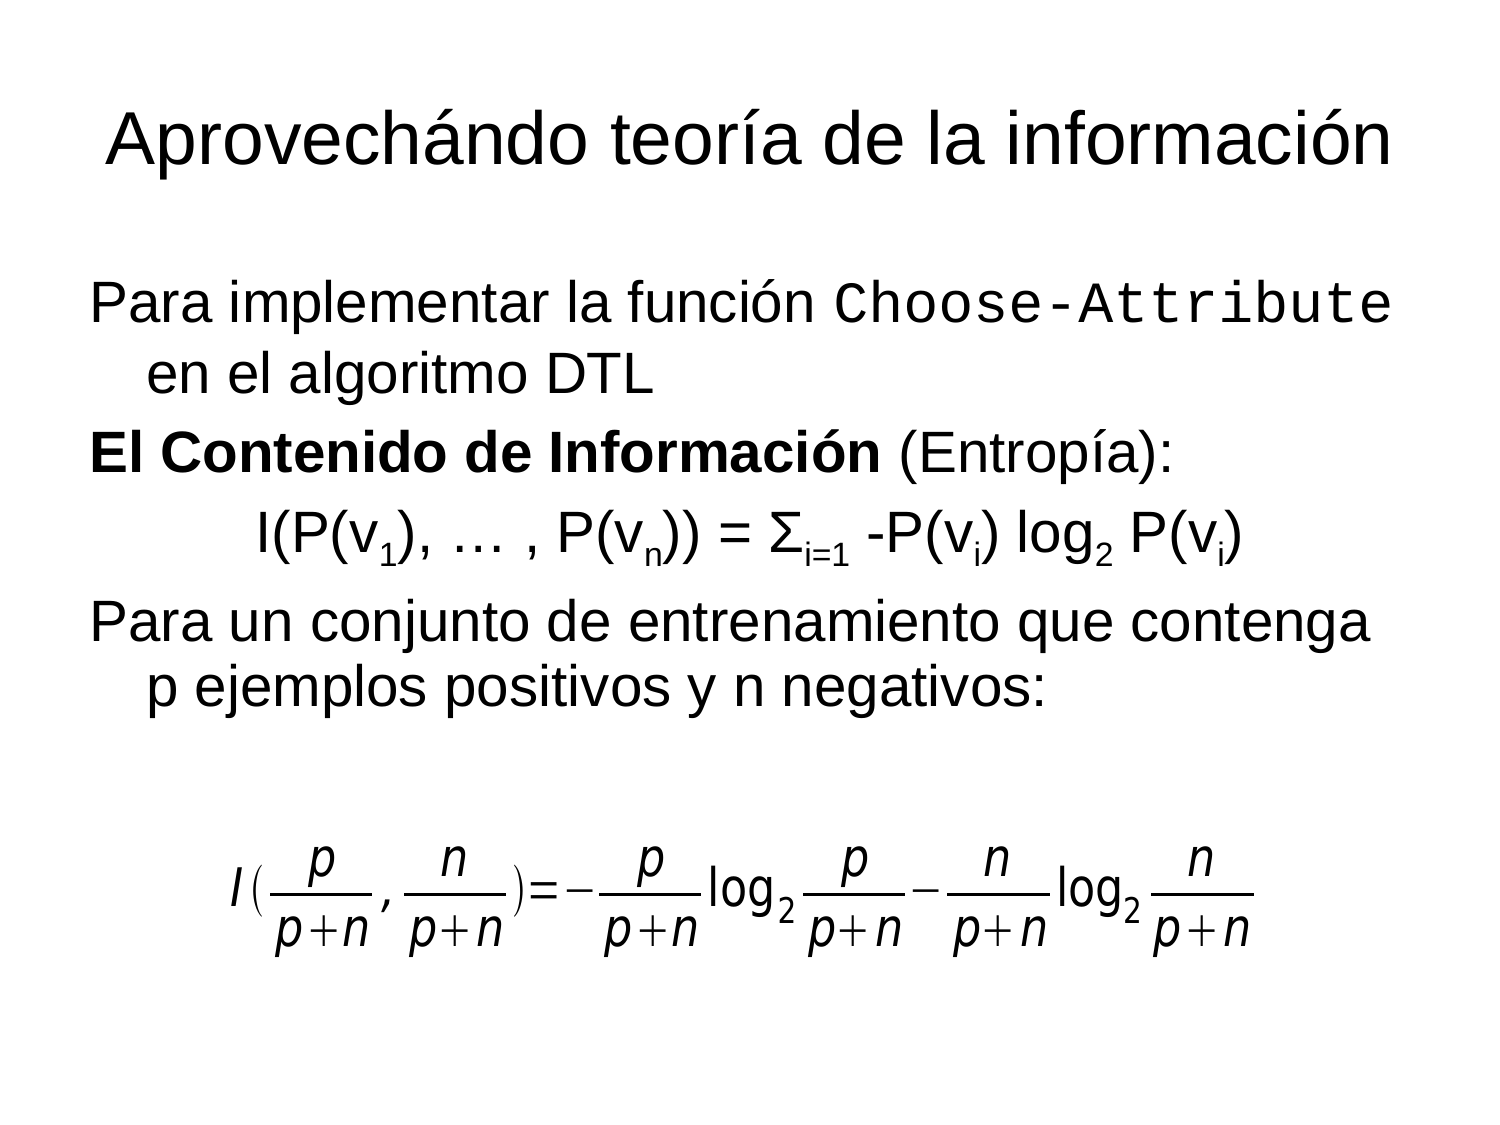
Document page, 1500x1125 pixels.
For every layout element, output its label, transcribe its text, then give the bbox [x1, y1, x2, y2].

chart [219, 826, 1270, 960]
list Para implementar la función Choose-Attribute en el algoritmo DTL El Contenido de Información (Entropía): I(P(v1), … , P(vn)) = Σi=1 -P(vi) log2 P(vi) Para un conjunto de entrenamiento que contenga p ejemplos positivos y n negativos: [75, 262, 1426, 1006]
title Aprovechándo teoría de la información [75, 43, 1426, 234]
